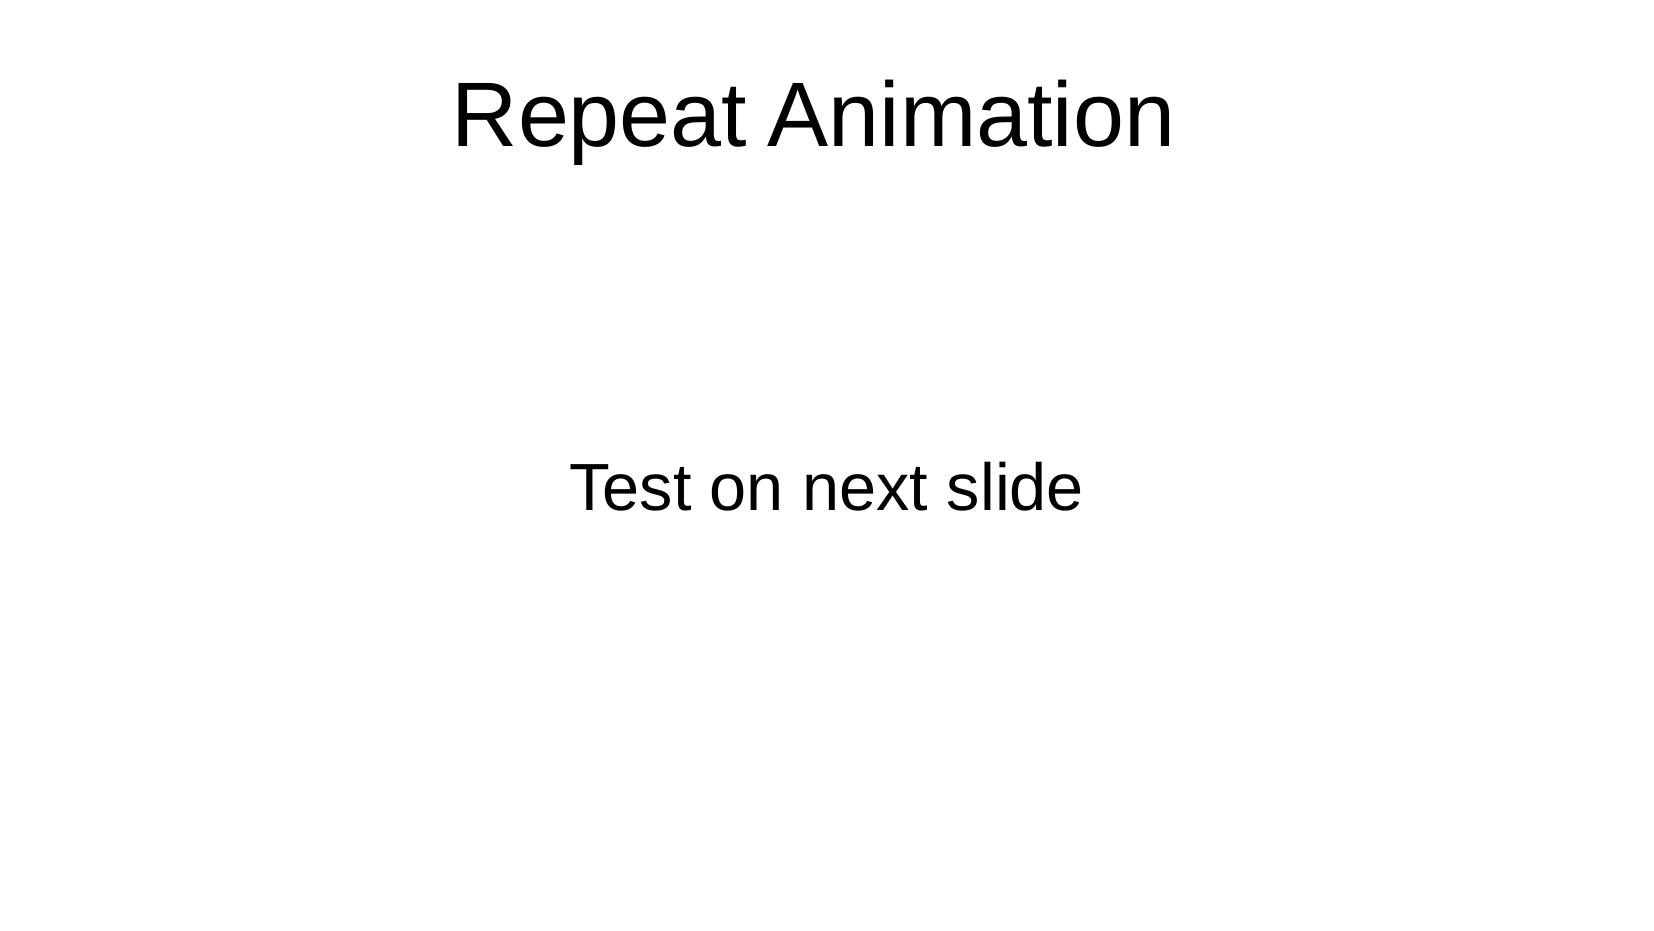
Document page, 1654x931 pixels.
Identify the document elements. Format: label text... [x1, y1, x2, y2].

subtitle Test on next slide [82, 217, 1571, 758]
title Repeat Animation [82, 37, 1571, 193]
